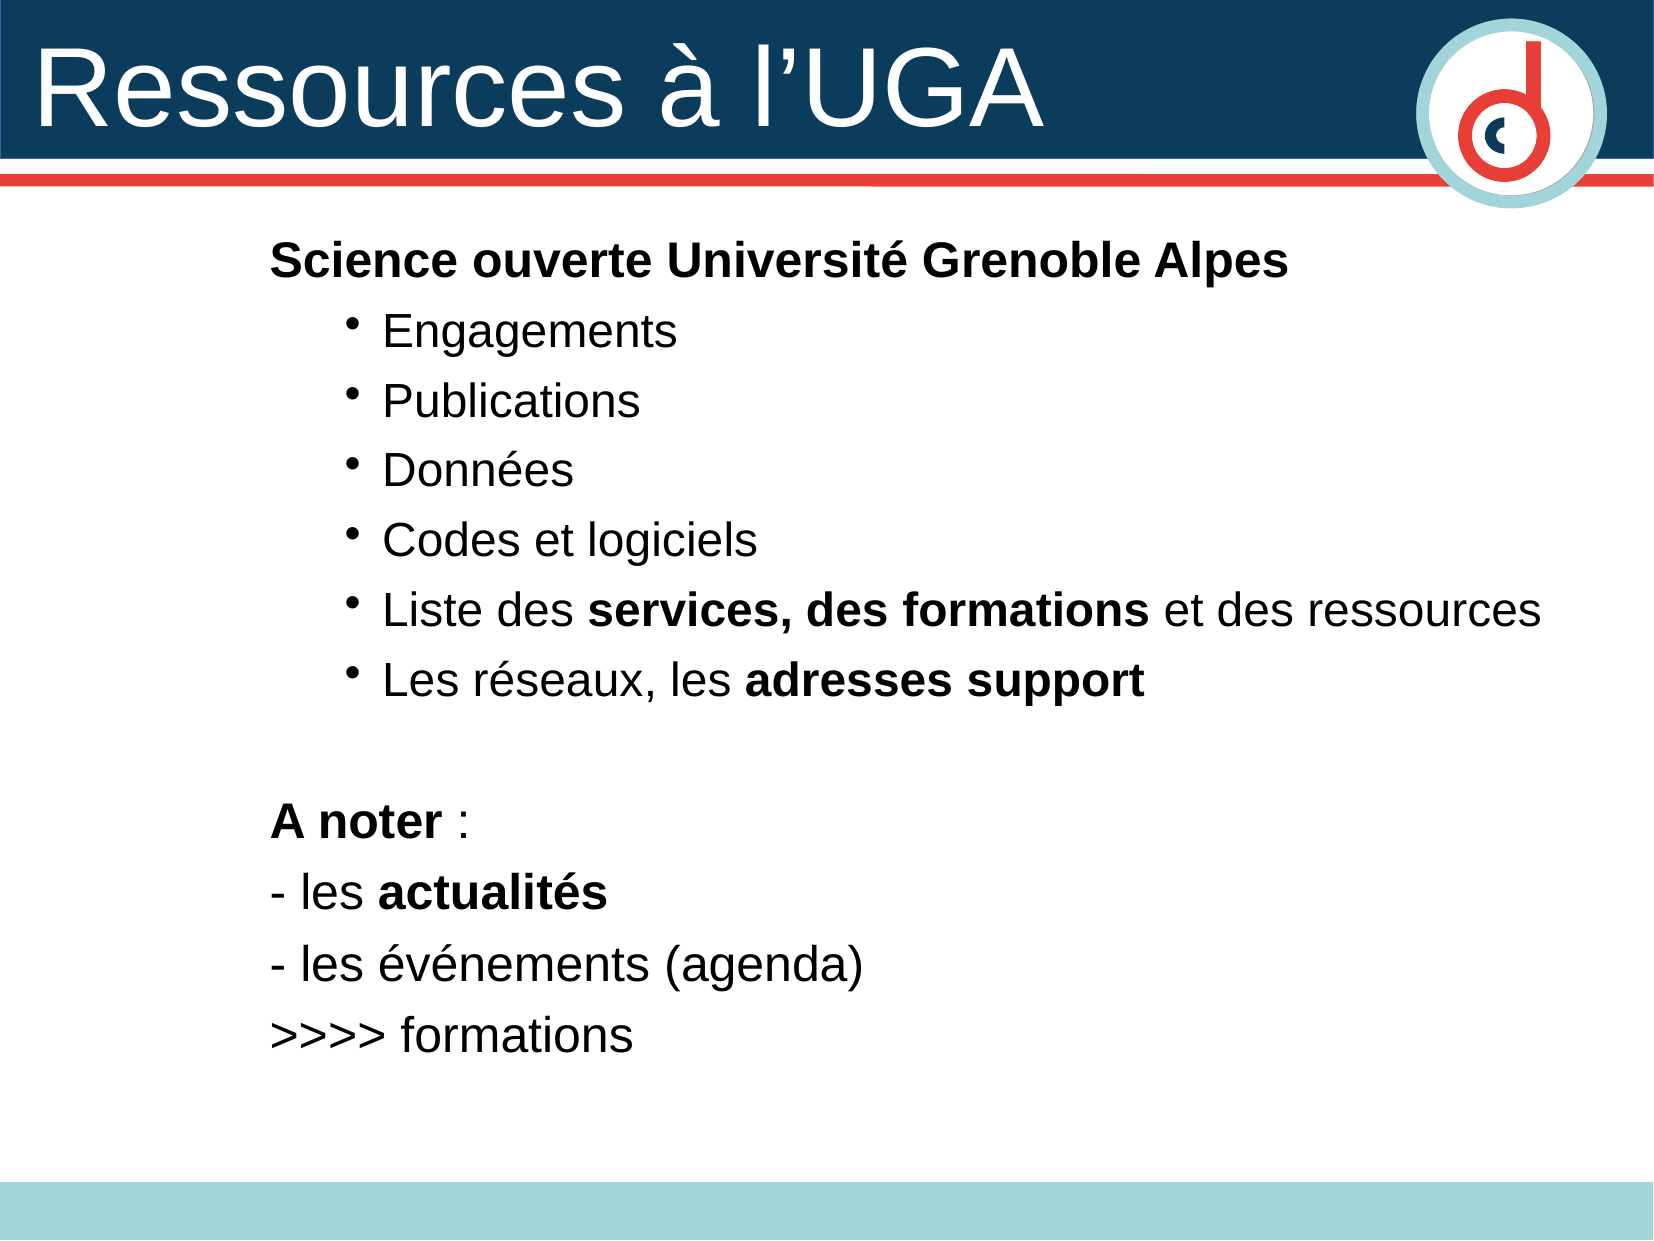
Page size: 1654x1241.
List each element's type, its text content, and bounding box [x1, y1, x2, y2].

title Ressources à l’UGA [17, 11, 1412, 159]
list Science ouverte Université Grenoble Alpes Engagements Publications Données Codes et logiciels Liste des services, des formations et des ressources Les réseaux, les adresses support A noter : - les actualités - les événements (agenda) >>>> formations [29, 236, 1595, 1123]
